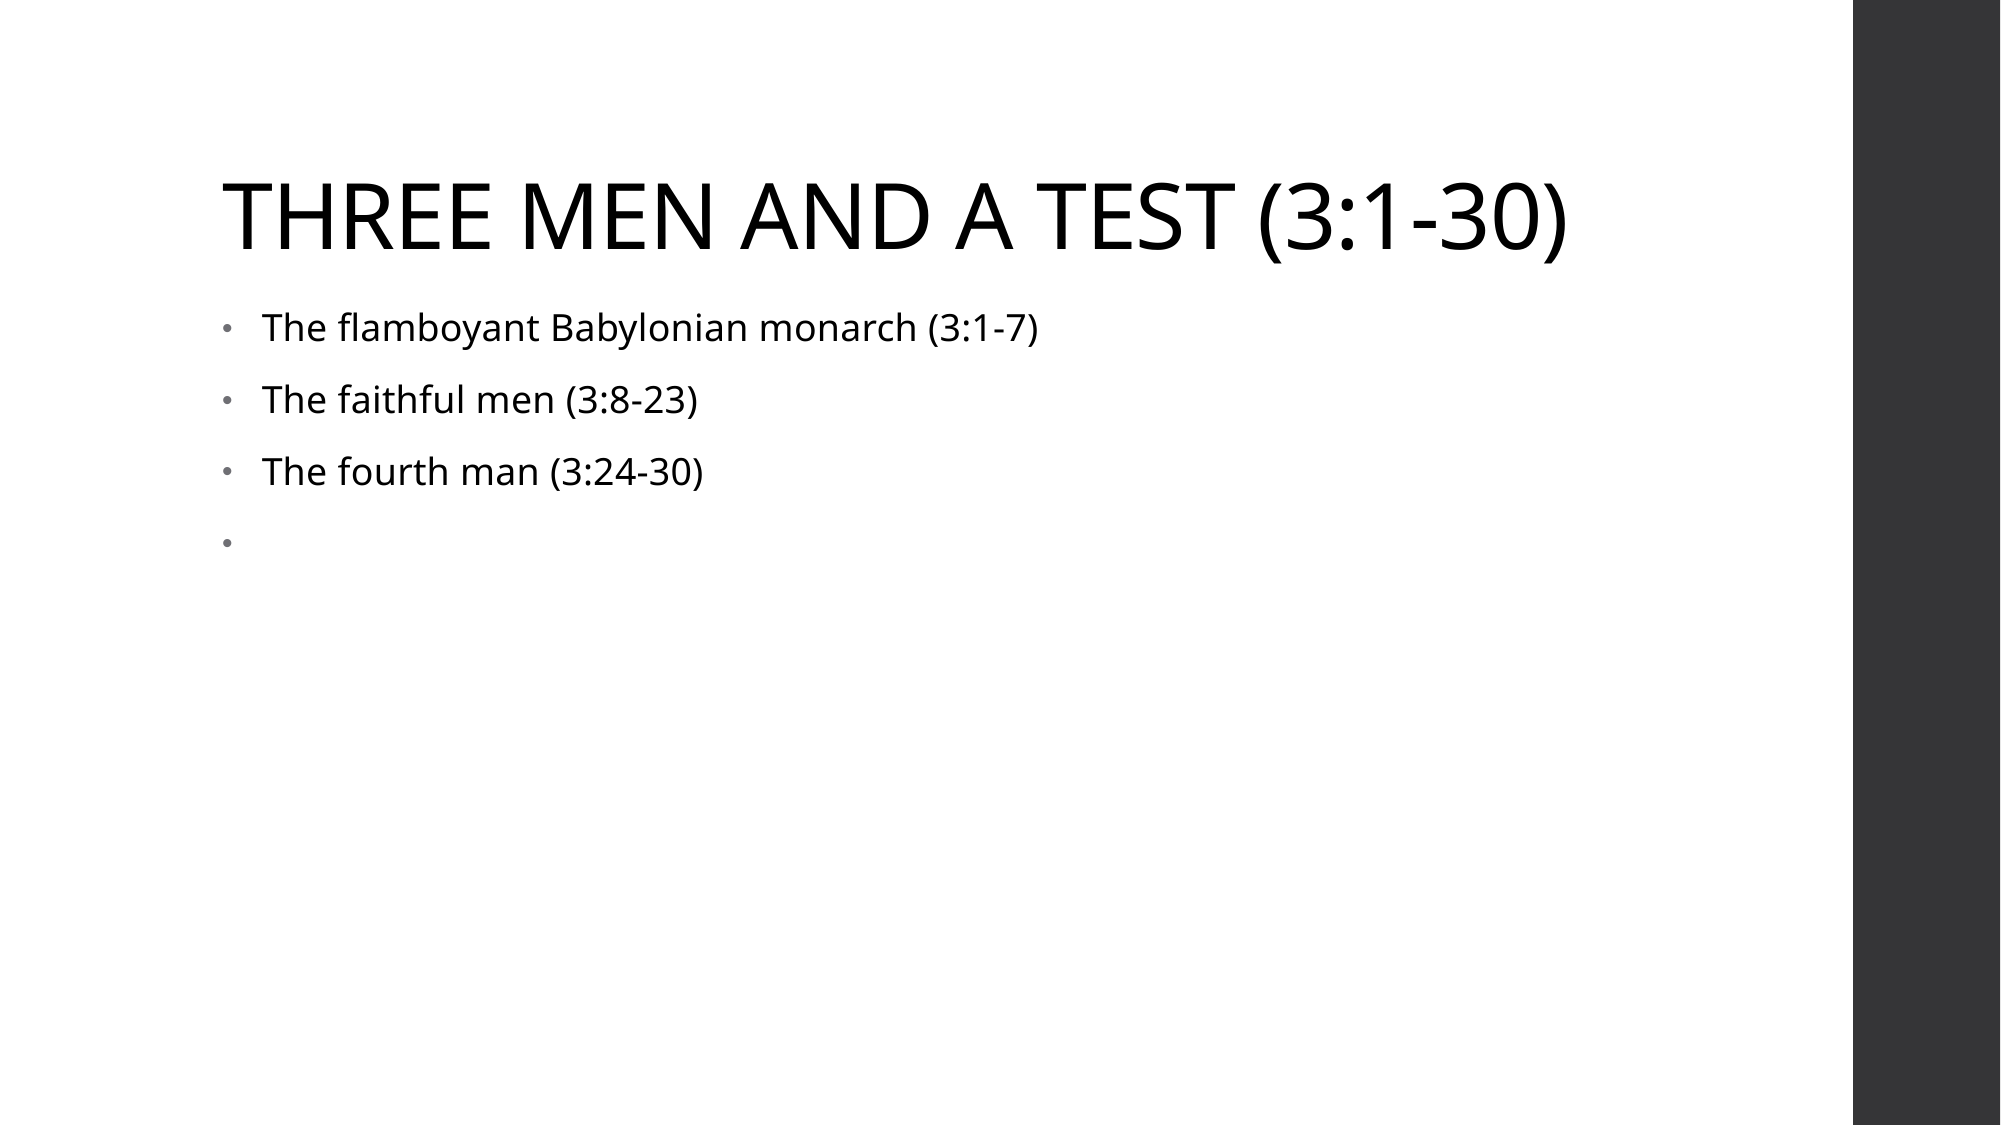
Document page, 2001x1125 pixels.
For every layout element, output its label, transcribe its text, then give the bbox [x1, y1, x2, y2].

title THREE MEN AND A TEST (3:1-30) [206, 60, 1797, 278]
list The flamboyant Babylonian monarch (3:1-7) The faithful men (3:8-23) The fourth man (3:24-30) [206, 299, 1617, 1014]
